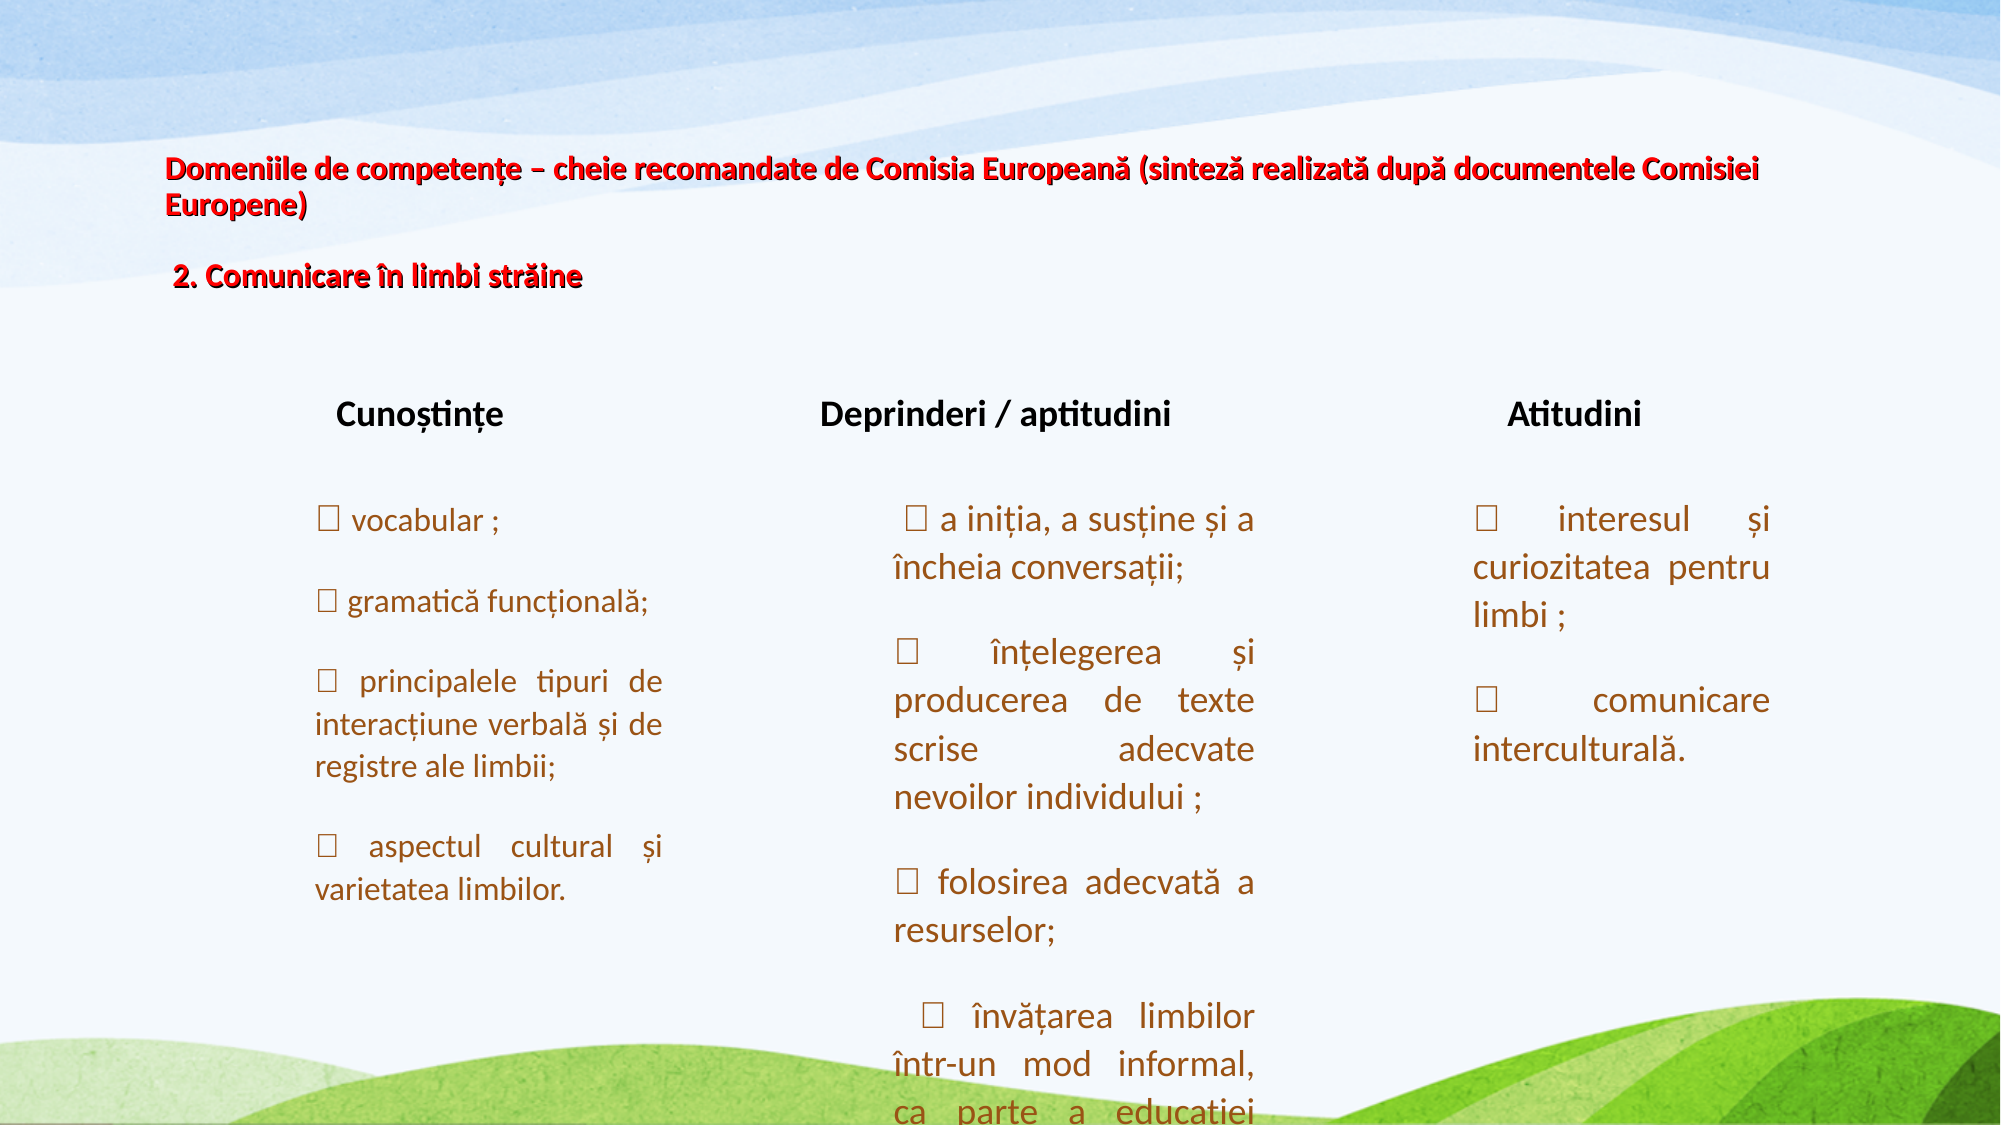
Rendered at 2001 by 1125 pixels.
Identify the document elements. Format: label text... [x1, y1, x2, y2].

picture [1139, 1110, 1148, 1122]
picture [1194, 1116, 1201, 1122]
list  interesul şi curiozitatea pentru limbi ;  comunicare interculturală. [1307, 482, 1851, 951]
picture [1073, 1116, 1080, 1122]
list Cunoştinţe [149, 388, 692, 482]
list Deprinderi / aptitudini [730, 388, 1271, 482]
title Domeniile de competenţe – cheie recomandate de Comisia Europeană (sinteză realizată după documentele Comisiei Europene) 2. Comunicare în limbi străine [149, 99, 1851, 364]
picture [913, 1116, 920, 1122]
list  vocabular ;  gramatică funcţională;  principalele tipuri de interacţiune verbală şi de registre ale limbii;  aspectul cultural şi varietatea limbilor. [149, 482, 692, 951]
picture [981, 1116, 988, 1122]
picture [0, 0, 2001, 1125]
picture [1160, 1110, 1168, 1122]
list Atitudini [1307, 388, 1851, 482]
picture [962, 1110, 971, 1122]
list  a iniţia, a susţine şi a încheia conversaţii;  înţelegerea şi producerea de texte scrise adecvate nevoilor individului ;  folosirea adecvată a resurselor;  învăţarea limbilor într-un mod informal, ca parte a educaţiei permanente. [728, 482, 1271, 1110]
